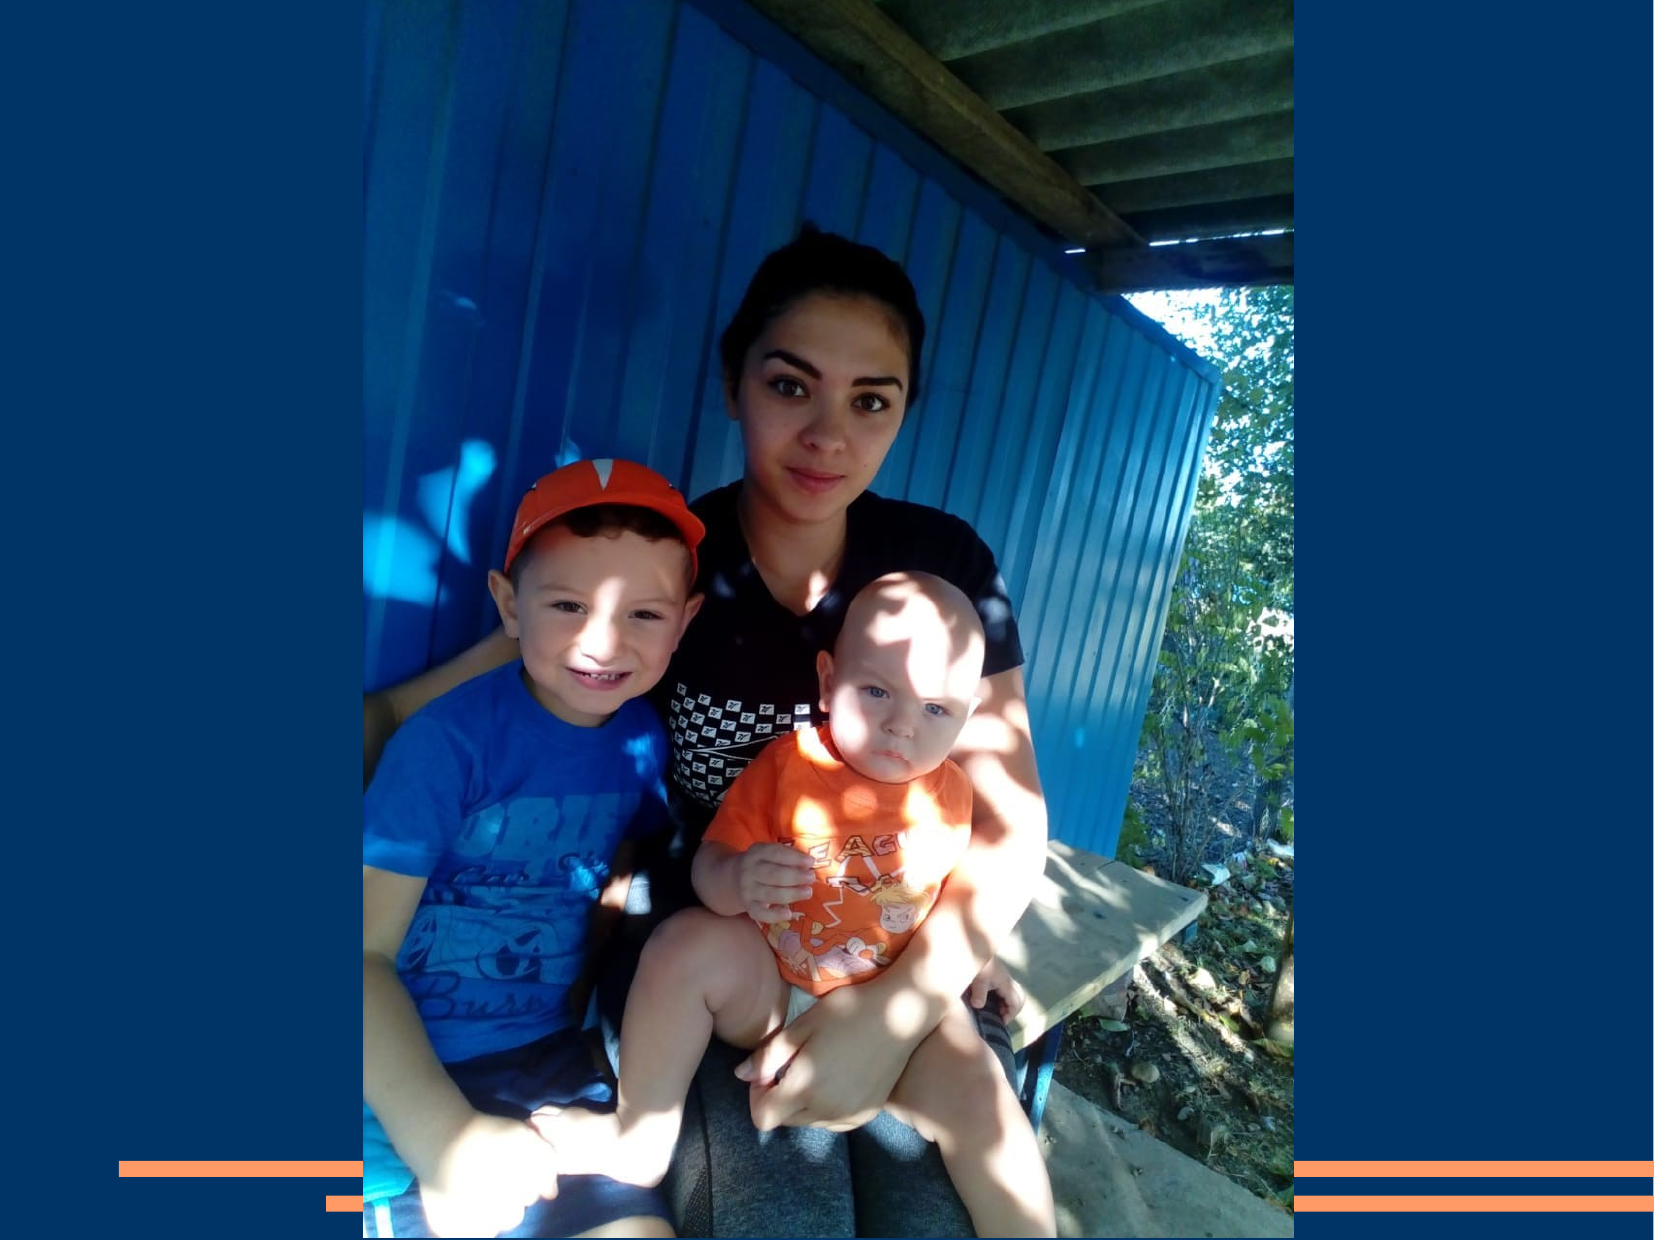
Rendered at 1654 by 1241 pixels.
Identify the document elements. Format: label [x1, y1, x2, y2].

picture [363, 0, 1294, 1238]
